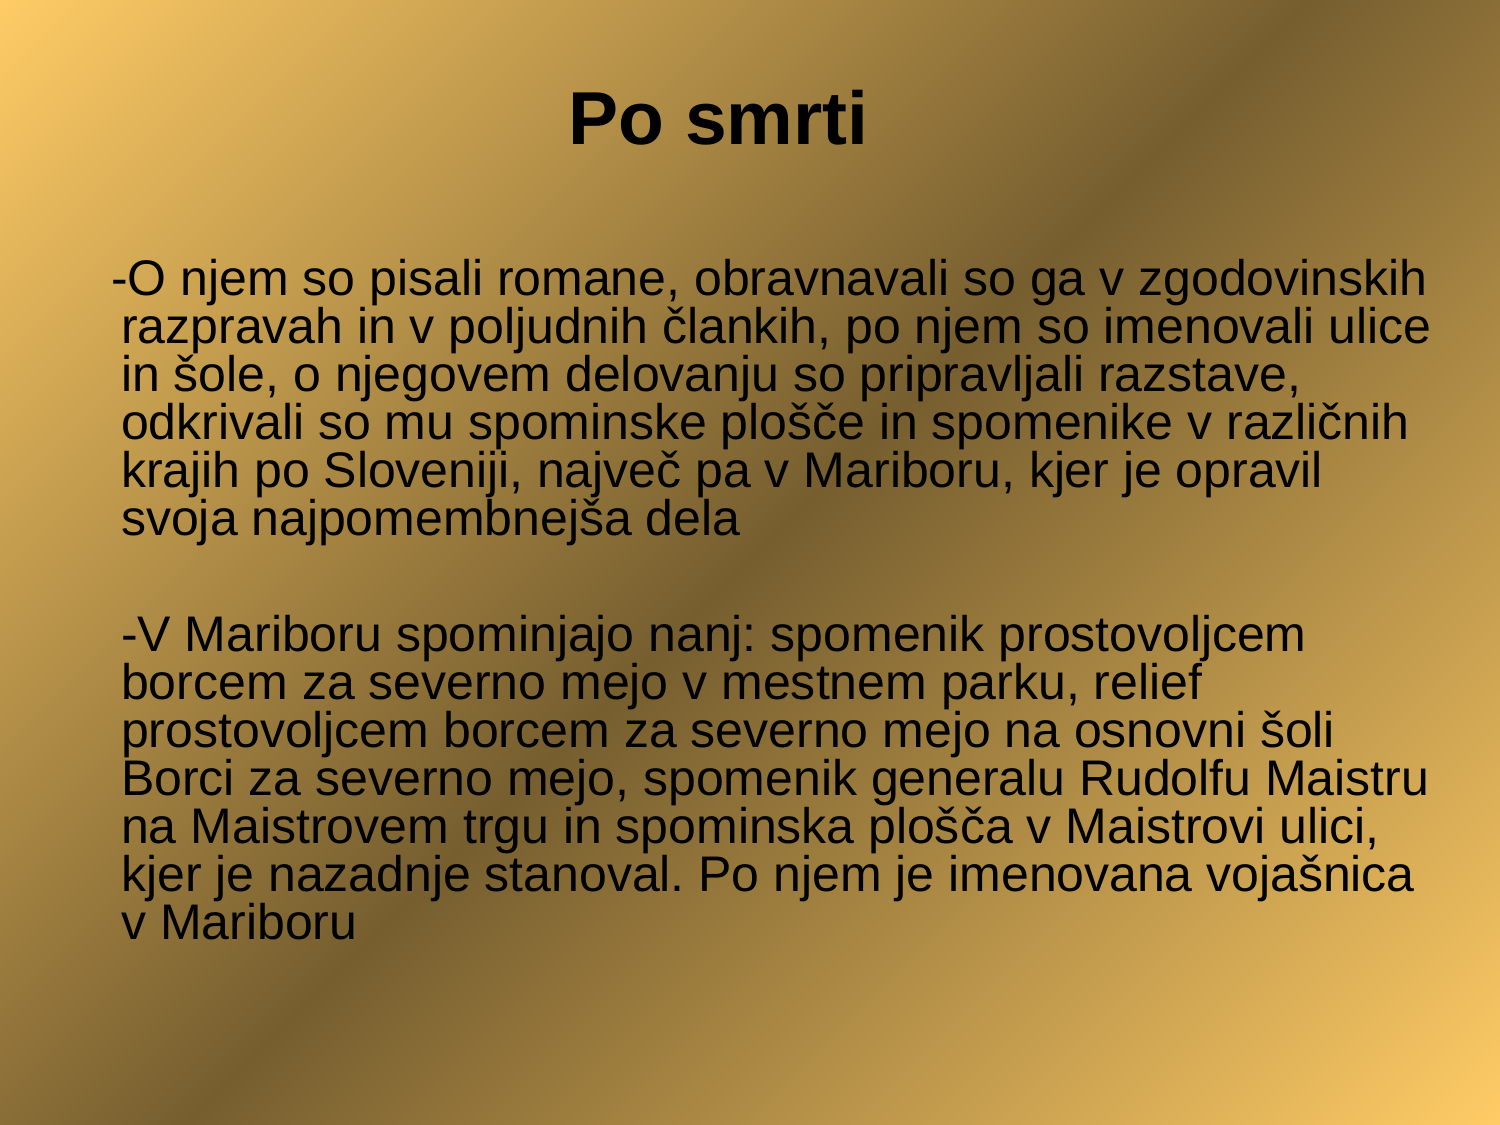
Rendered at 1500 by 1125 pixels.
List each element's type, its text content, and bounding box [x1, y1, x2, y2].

list -O njem so pisali romane, obravnavali so ga v zgodovinskih razpravah in v poljudnih člankih, po njem so imenovali ulice in šole, o njegovem delovanju so pripravljali razstave, odkrivali so mu spominske plošče in spomenike v različnih krajih po Sloveniji, največ pa v Mariboru, kjer je opravil svoja najpomembnejša dela -V Mariboru spominjajo nanj: spomenik prostovoljcem borcem za severno mejo v mestnem parku, relief prostovoljcem borcem za severno mejo na osnovni šoli Borci za severno mejo, spomenik generalu Rudolfu Maistru na Maistrovem trgu in spominska plošča v Maistrovi ulici, kjer je nazadnje stanoval. Po njem je imenovana vojašnica v Mariboru [50, 249, 1450, 963]
text_box Po smrti [99, 62, 1338, 168]
